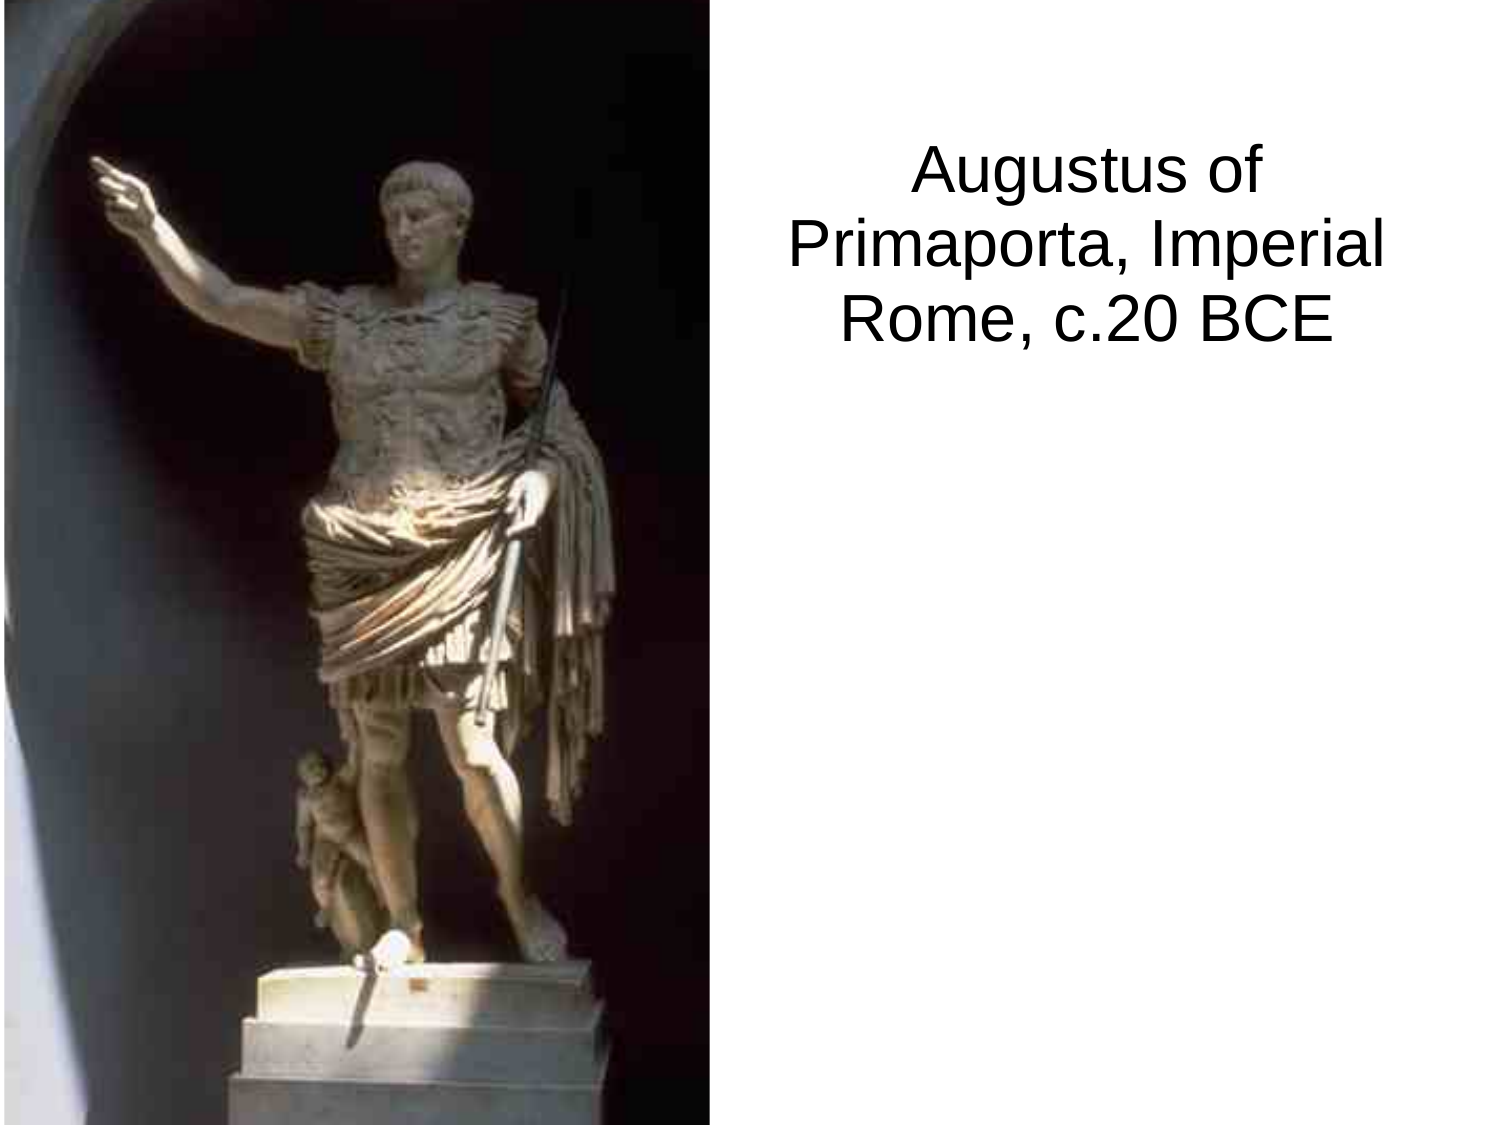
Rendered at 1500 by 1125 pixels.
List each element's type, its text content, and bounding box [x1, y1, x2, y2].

title Augustus of Primaporta, Imperial Rome, c.20 BCE [750, 12, 1426, 475]
picture [4, 0, 710, 1125]
